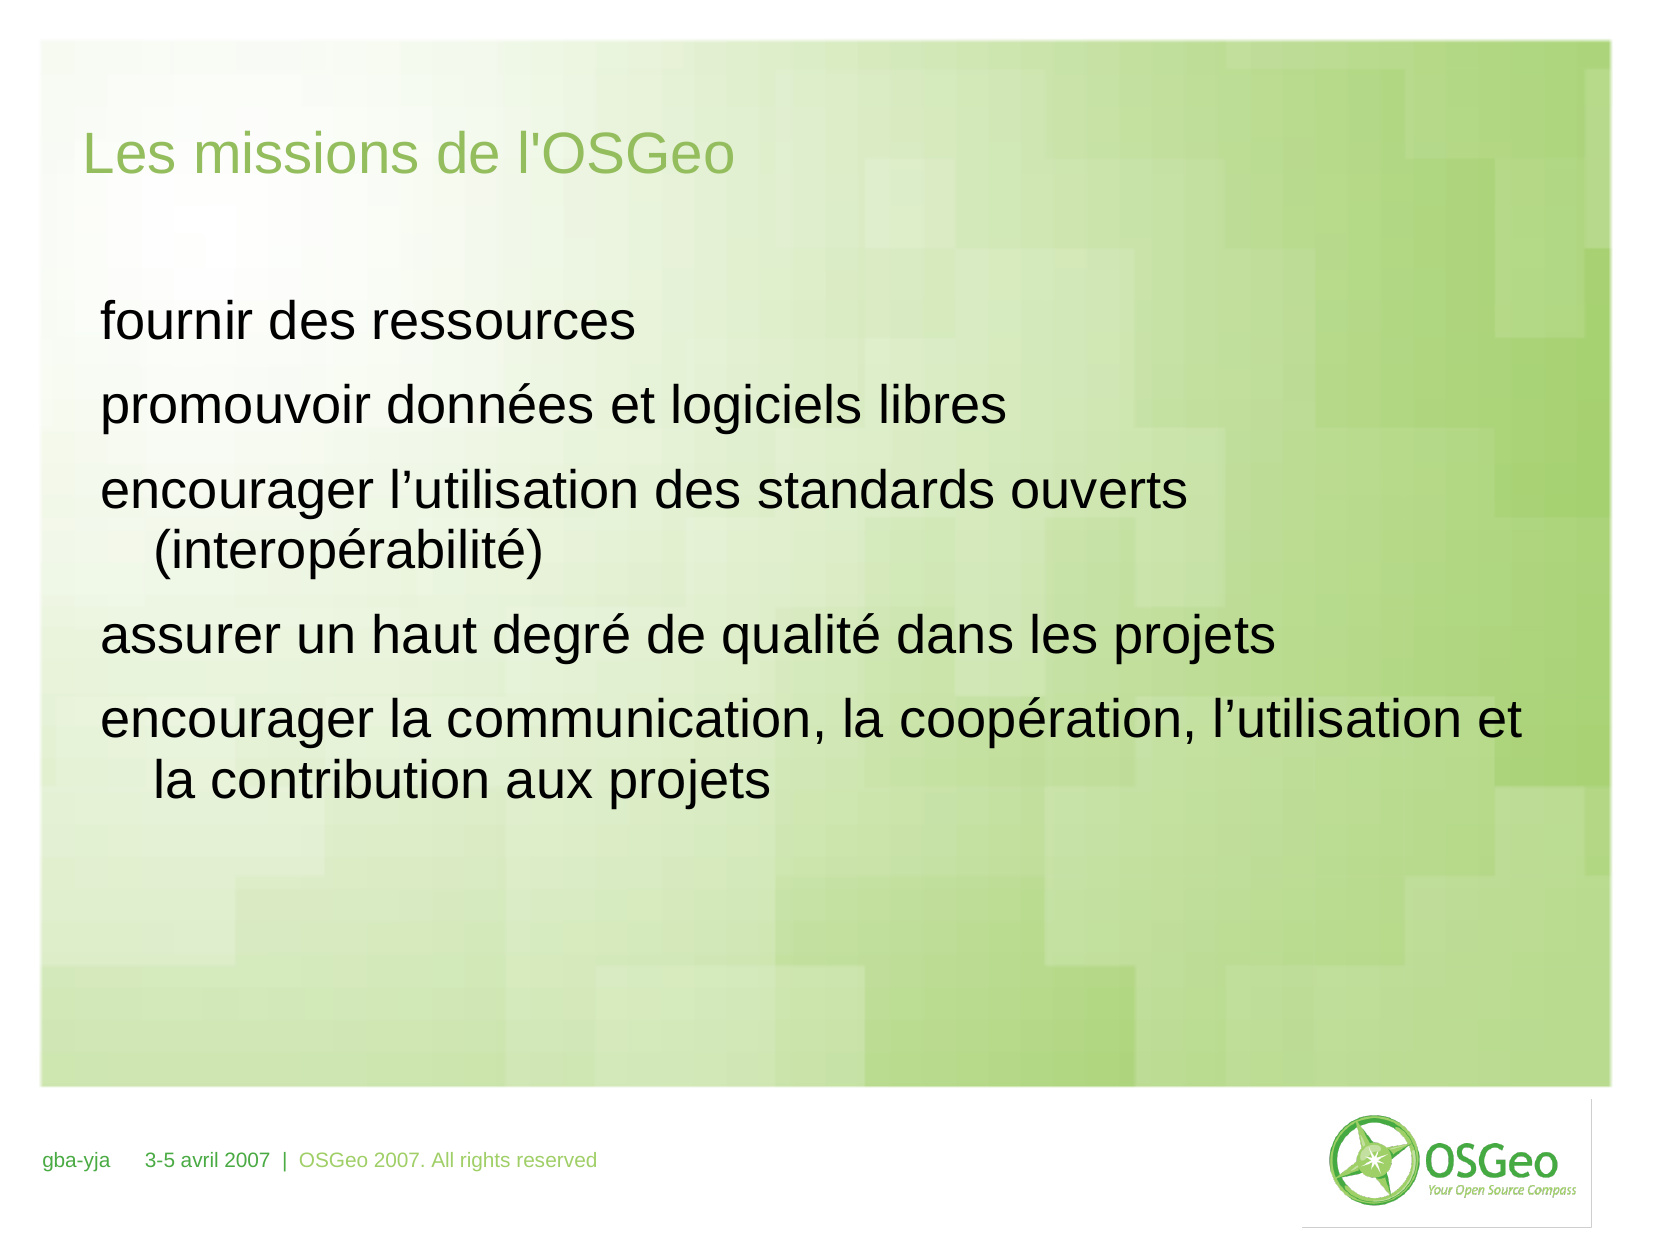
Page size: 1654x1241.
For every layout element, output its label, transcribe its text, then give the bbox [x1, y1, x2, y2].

picture [0, 1, 1654, 1239]
list fournir des ressources promouvoir données et logiciels libres encourager l’utilisation des standards ouverts (interopérabilité) assurer un haut degré de qualité dans les projets encourager la communication, la coopération, l’utilisation et la contribution aux projets [82, 290, 1571, 1109]
title Les missions de l'OSGeo [82, 49, 1571, 257]
